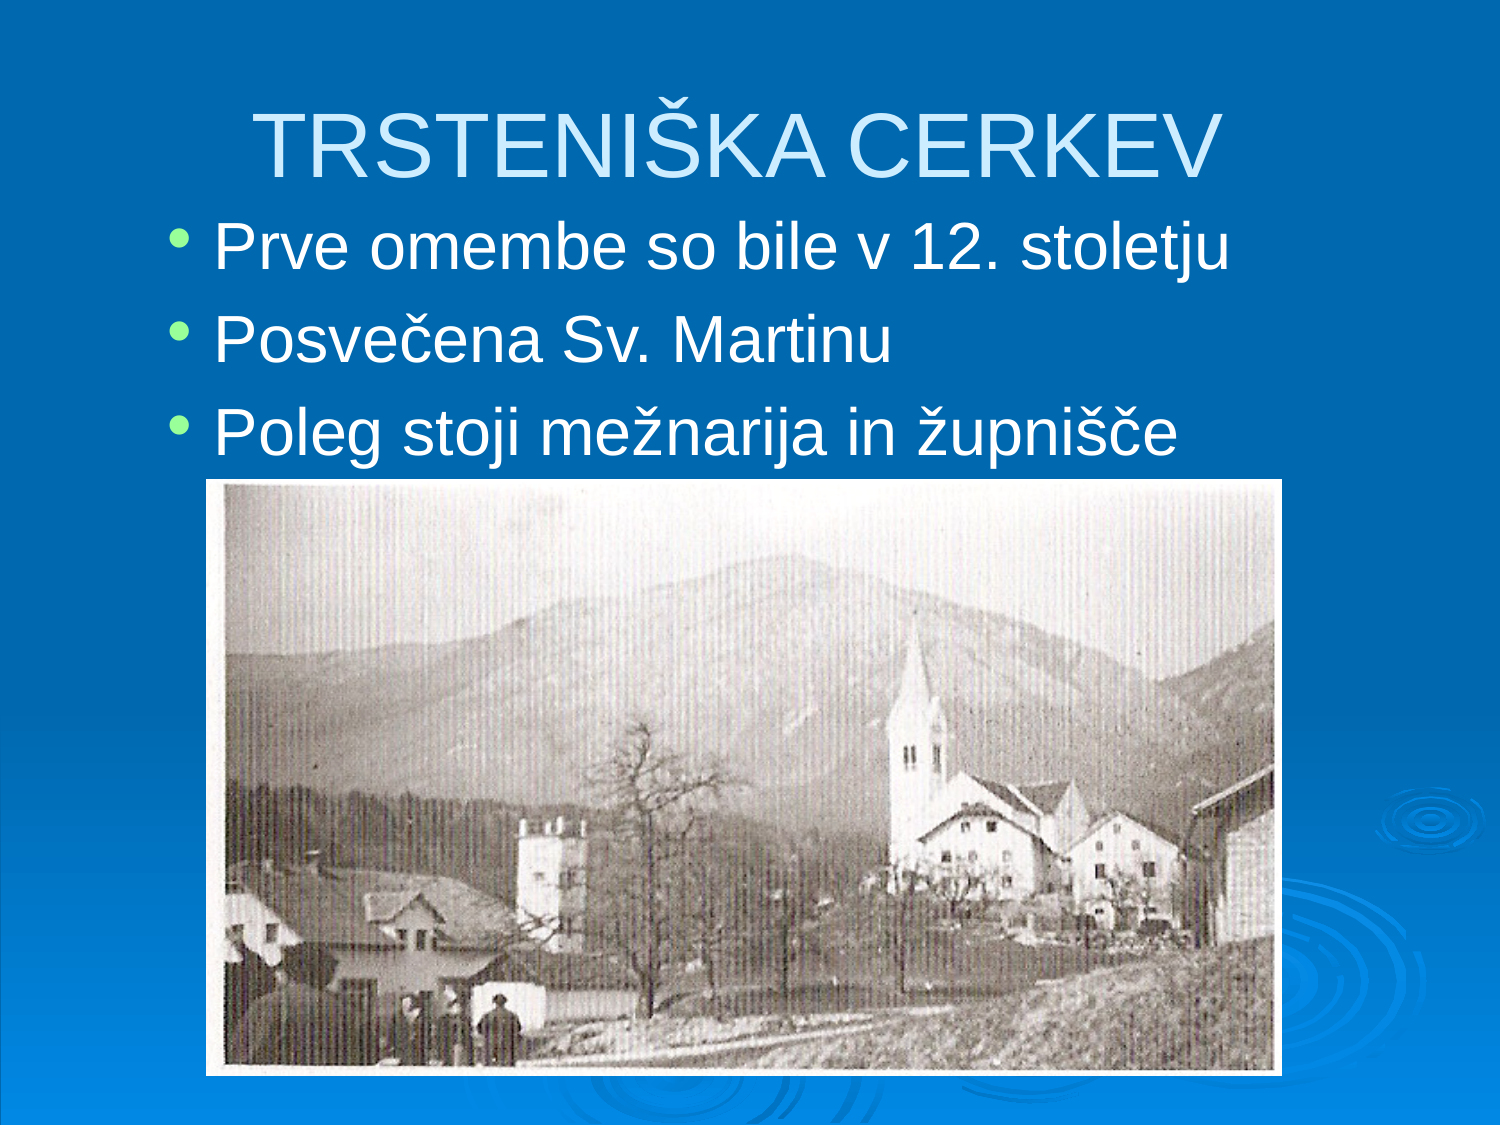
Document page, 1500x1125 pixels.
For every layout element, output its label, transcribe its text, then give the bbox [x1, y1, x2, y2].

text_box TRSTENIŠKA CERKEV [135, 78, 1341, 203]
list Prve omembe so bile v 12. stoletju Posvečena Sv. Martinu Poleg stoji mežnarija in župnišče [76, 101, 1427, 762]
picture [206, 479, 1282, 1076]
